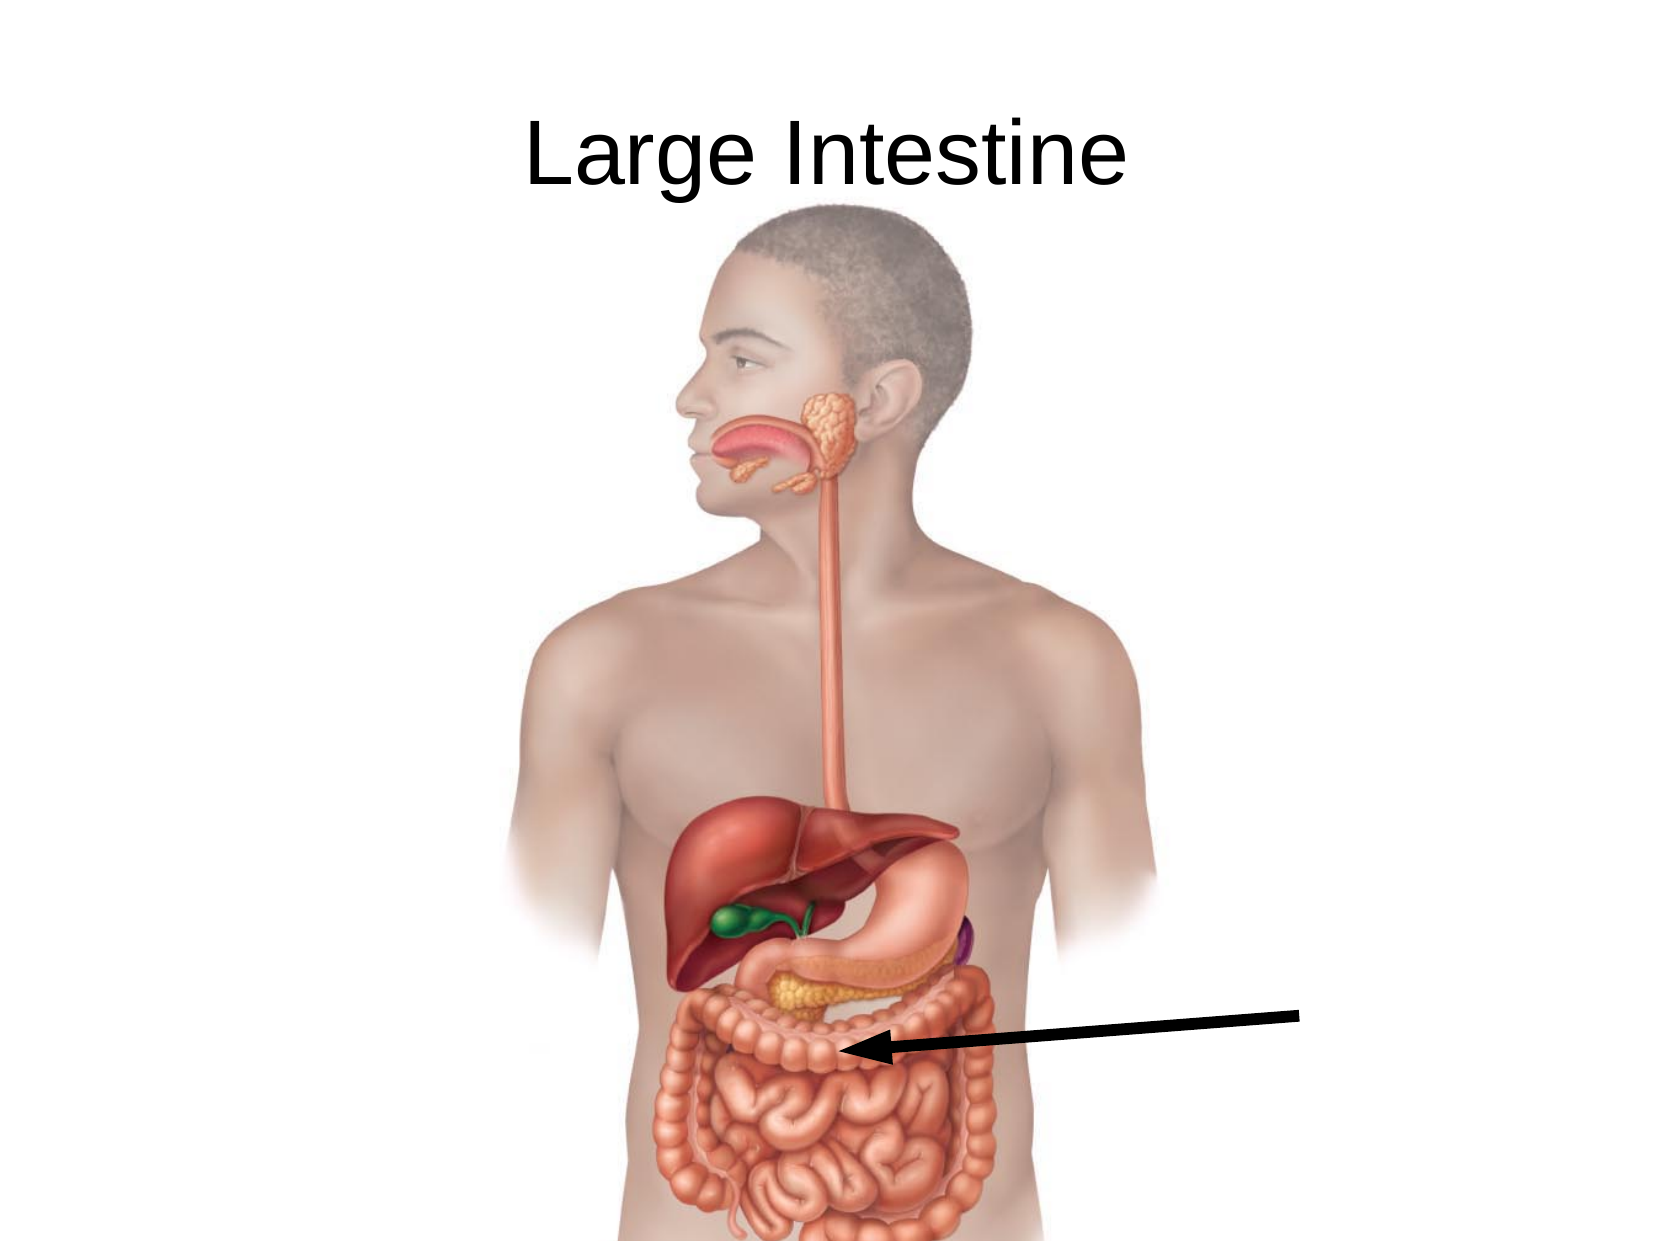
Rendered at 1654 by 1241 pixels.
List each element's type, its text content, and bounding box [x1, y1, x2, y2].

title Large Intestine [82, 49, 1571, 257]
picture [106, 177, 1654, 1241]
